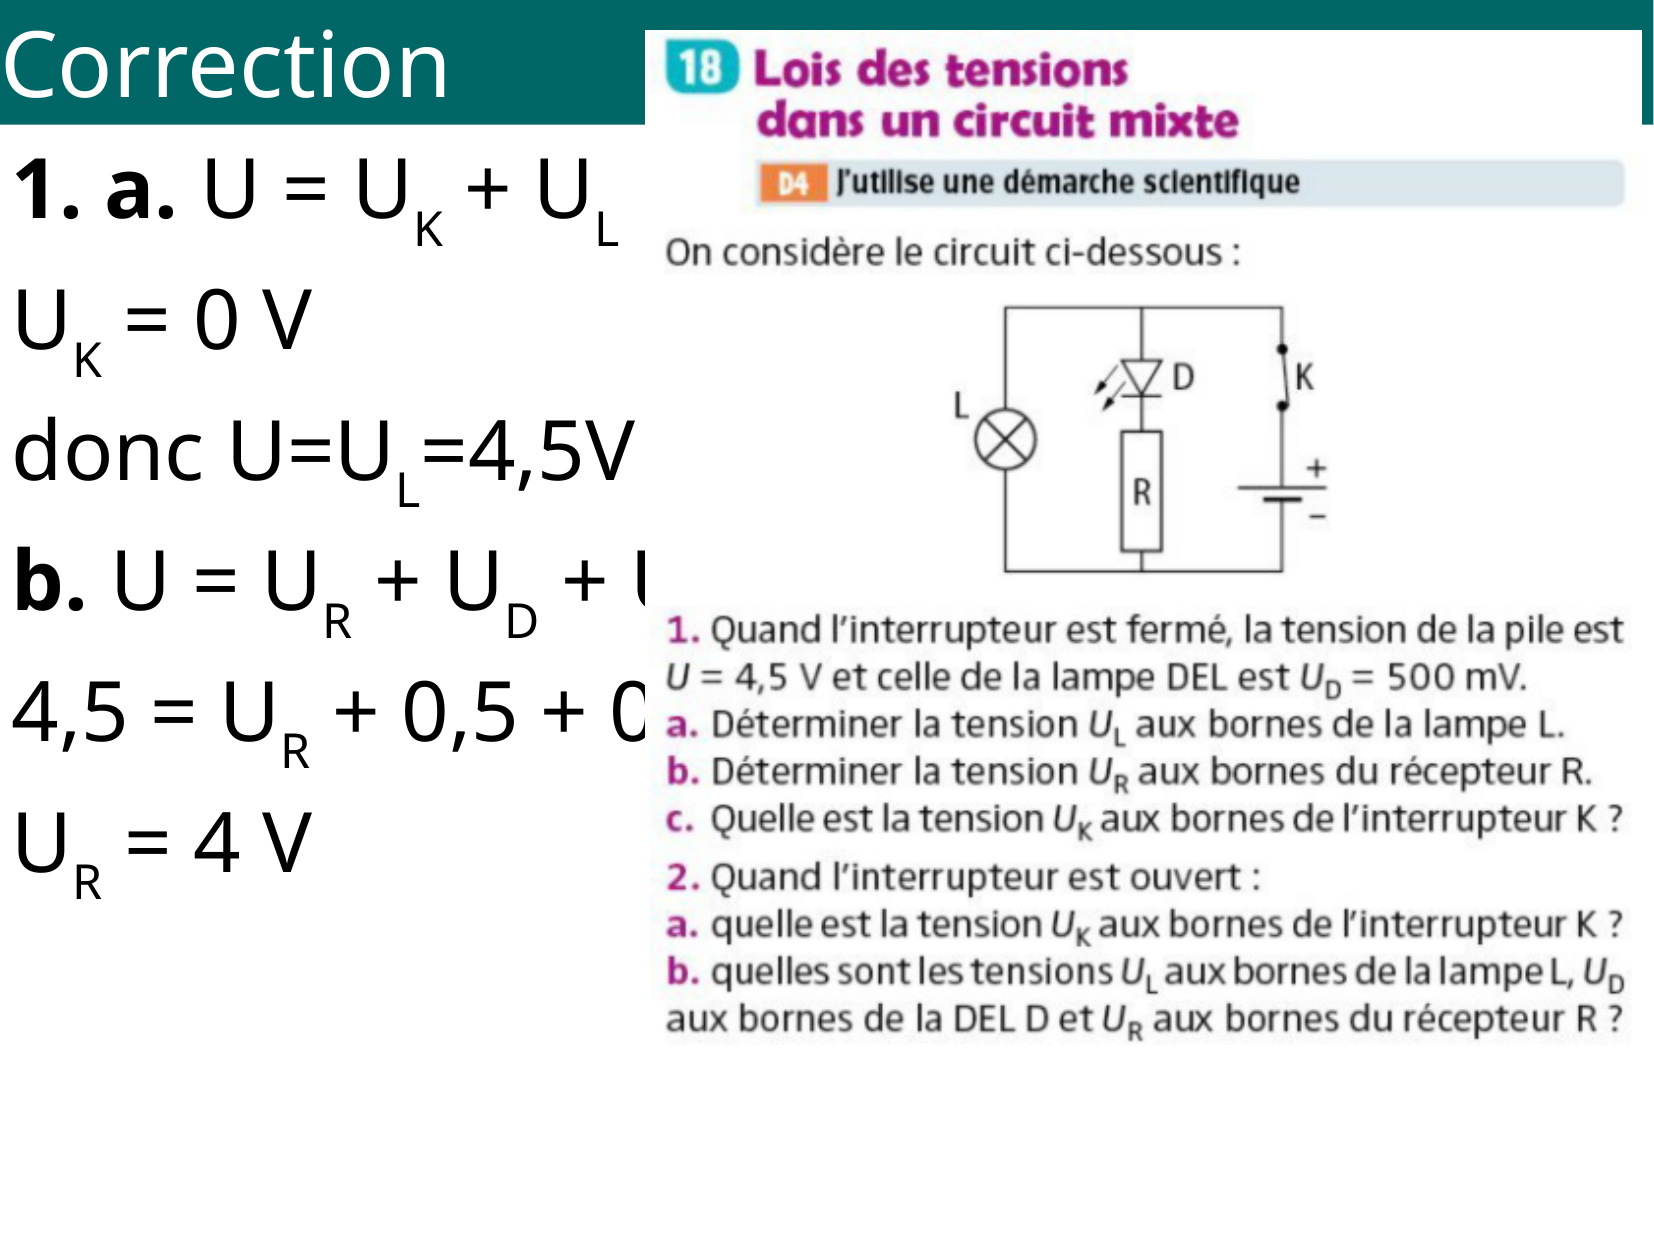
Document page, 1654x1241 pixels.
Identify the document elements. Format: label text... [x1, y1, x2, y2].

title Correction [0, 4, 1654, 120]
subtitle 1. a. U = UK + UL UK = 0 V donc U=UL=4,5V b. U = UR + UD + UK 4,5 = UR + 0,5 + 0 UR = 4 V [11, 129, 1642, 1229]
picture [645, 30, 1642, 1063]
